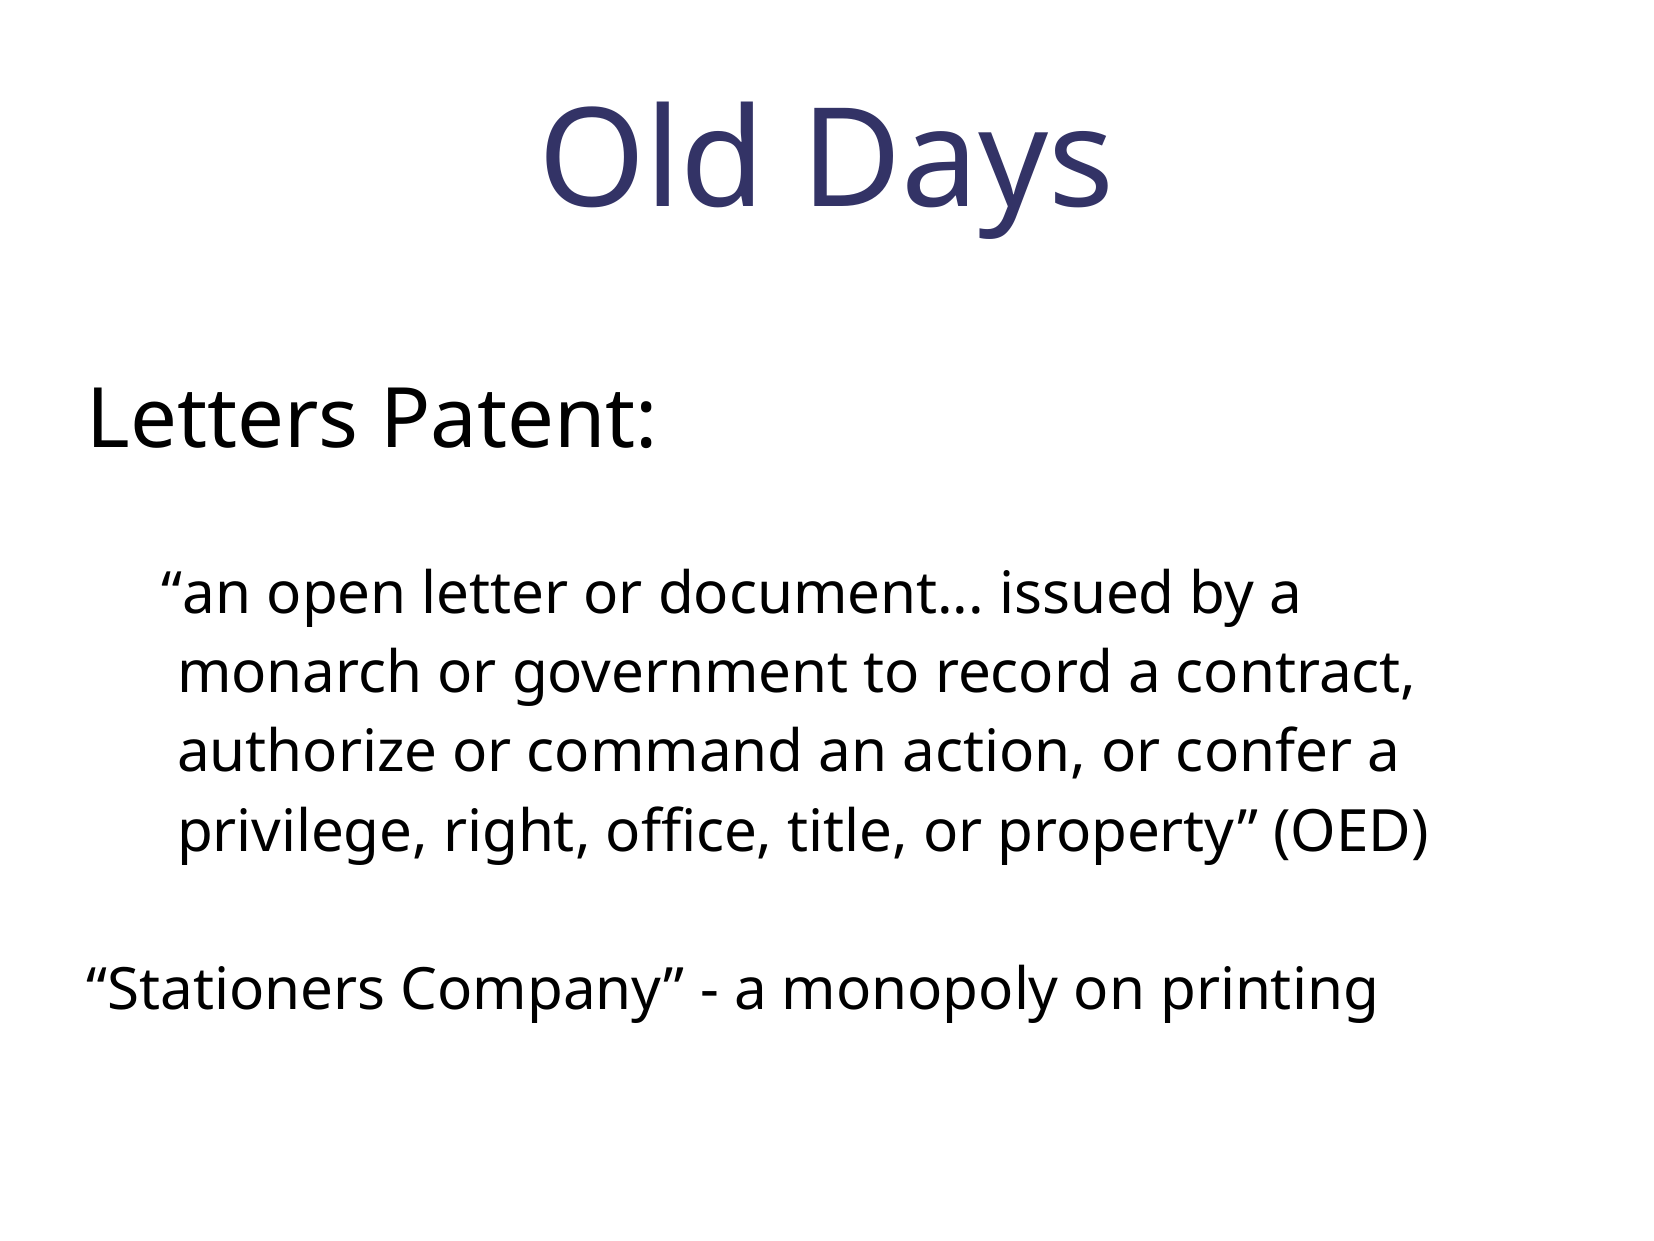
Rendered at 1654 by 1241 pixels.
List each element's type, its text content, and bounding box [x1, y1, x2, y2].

title Old Days [82, 49, 1571, 257]
subtitle Letters Patent: “an open letter or document... issued by a monarch or government to record a contract, authorize or command an action, or confer a privilege, right, office, title, or property” (OED) “Stationers Company” - a monopoly on printing [86, 372, 1576, 1013]
